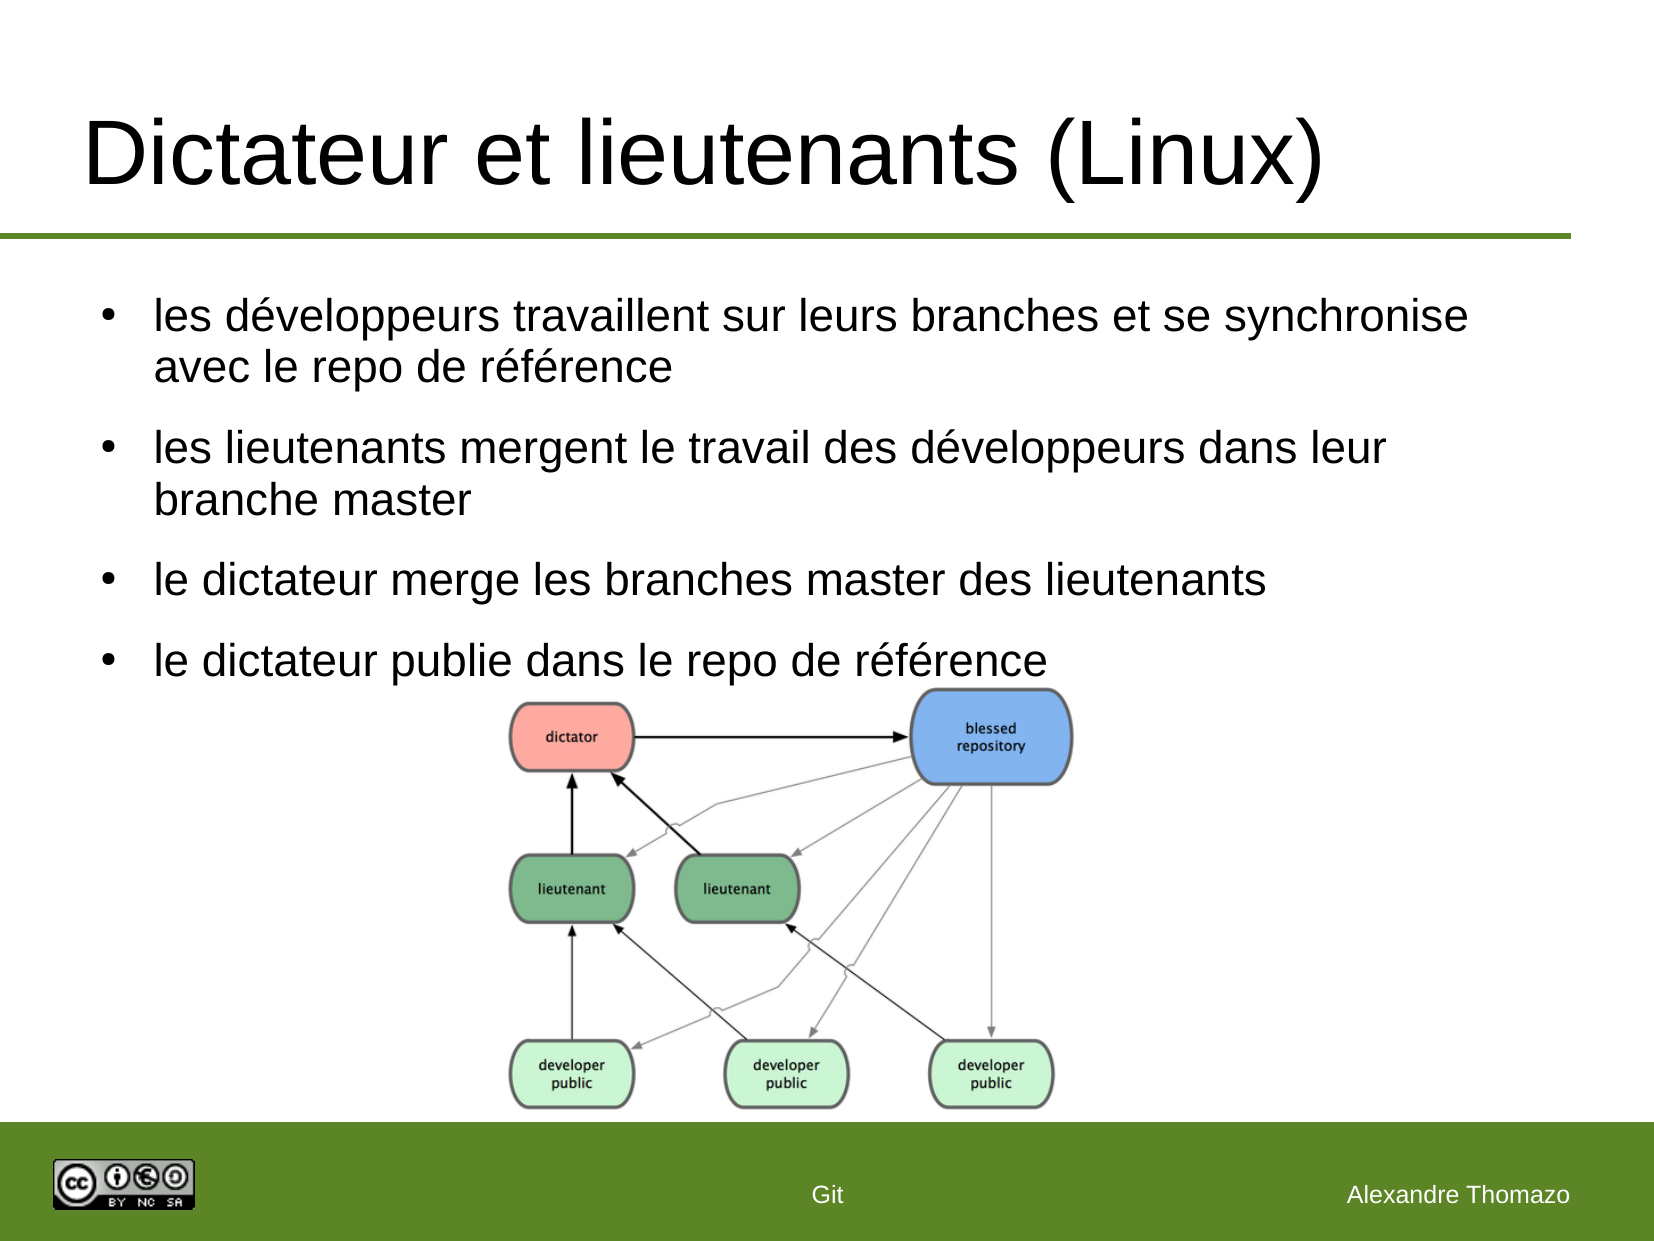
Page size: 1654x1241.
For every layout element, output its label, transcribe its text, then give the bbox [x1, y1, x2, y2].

title Dictateur et lieutenants (Linux) [82, 49, 1571, 257]
picture [506, 686, 1075, 1111]
list les développeurs travaillent sur leurs branches et se synchronise avec le repo de référence les lieutenants mergent le travail des développeurs dans leur branche master le dictateur merge les branches master des lieutenants le dictateur publie dans le repo de référence [82, 290, 1538, 697]
picture [53, 1159, 195, 1210]
